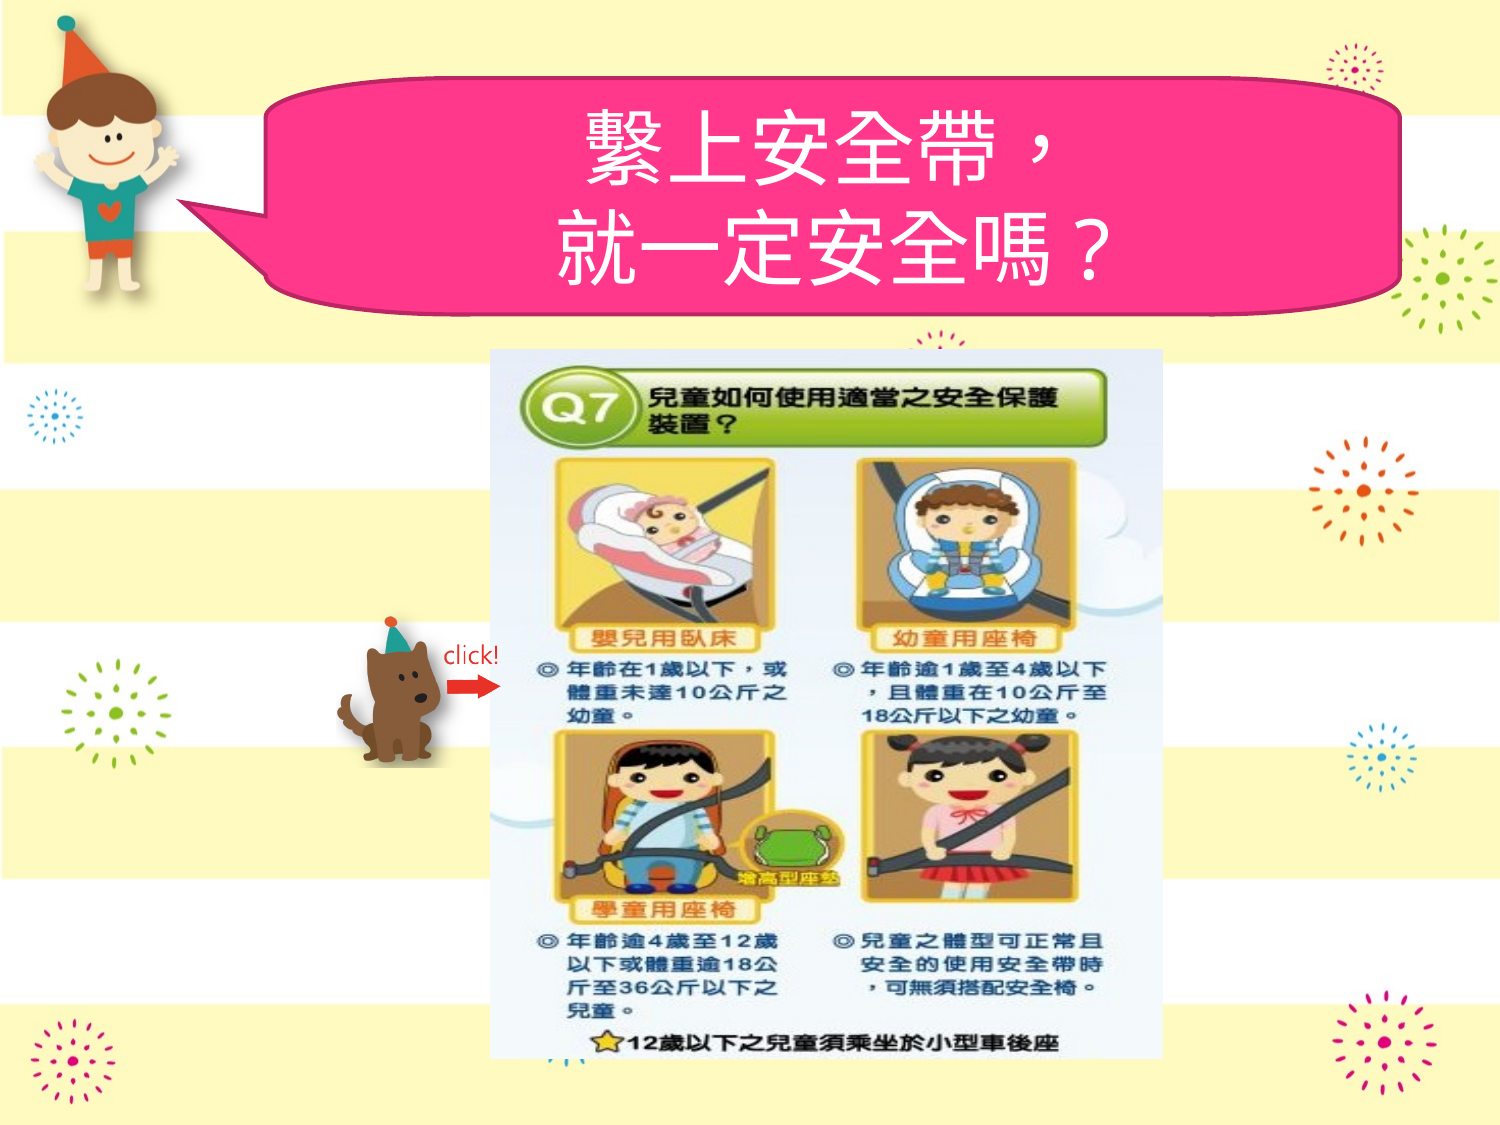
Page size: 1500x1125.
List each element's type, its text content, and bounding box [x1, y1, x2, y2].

picture [0, 0, 1500, 1125]
text_box 繫上安全帶， 就一定安全嗎? [182, 78, 1400, 315]
